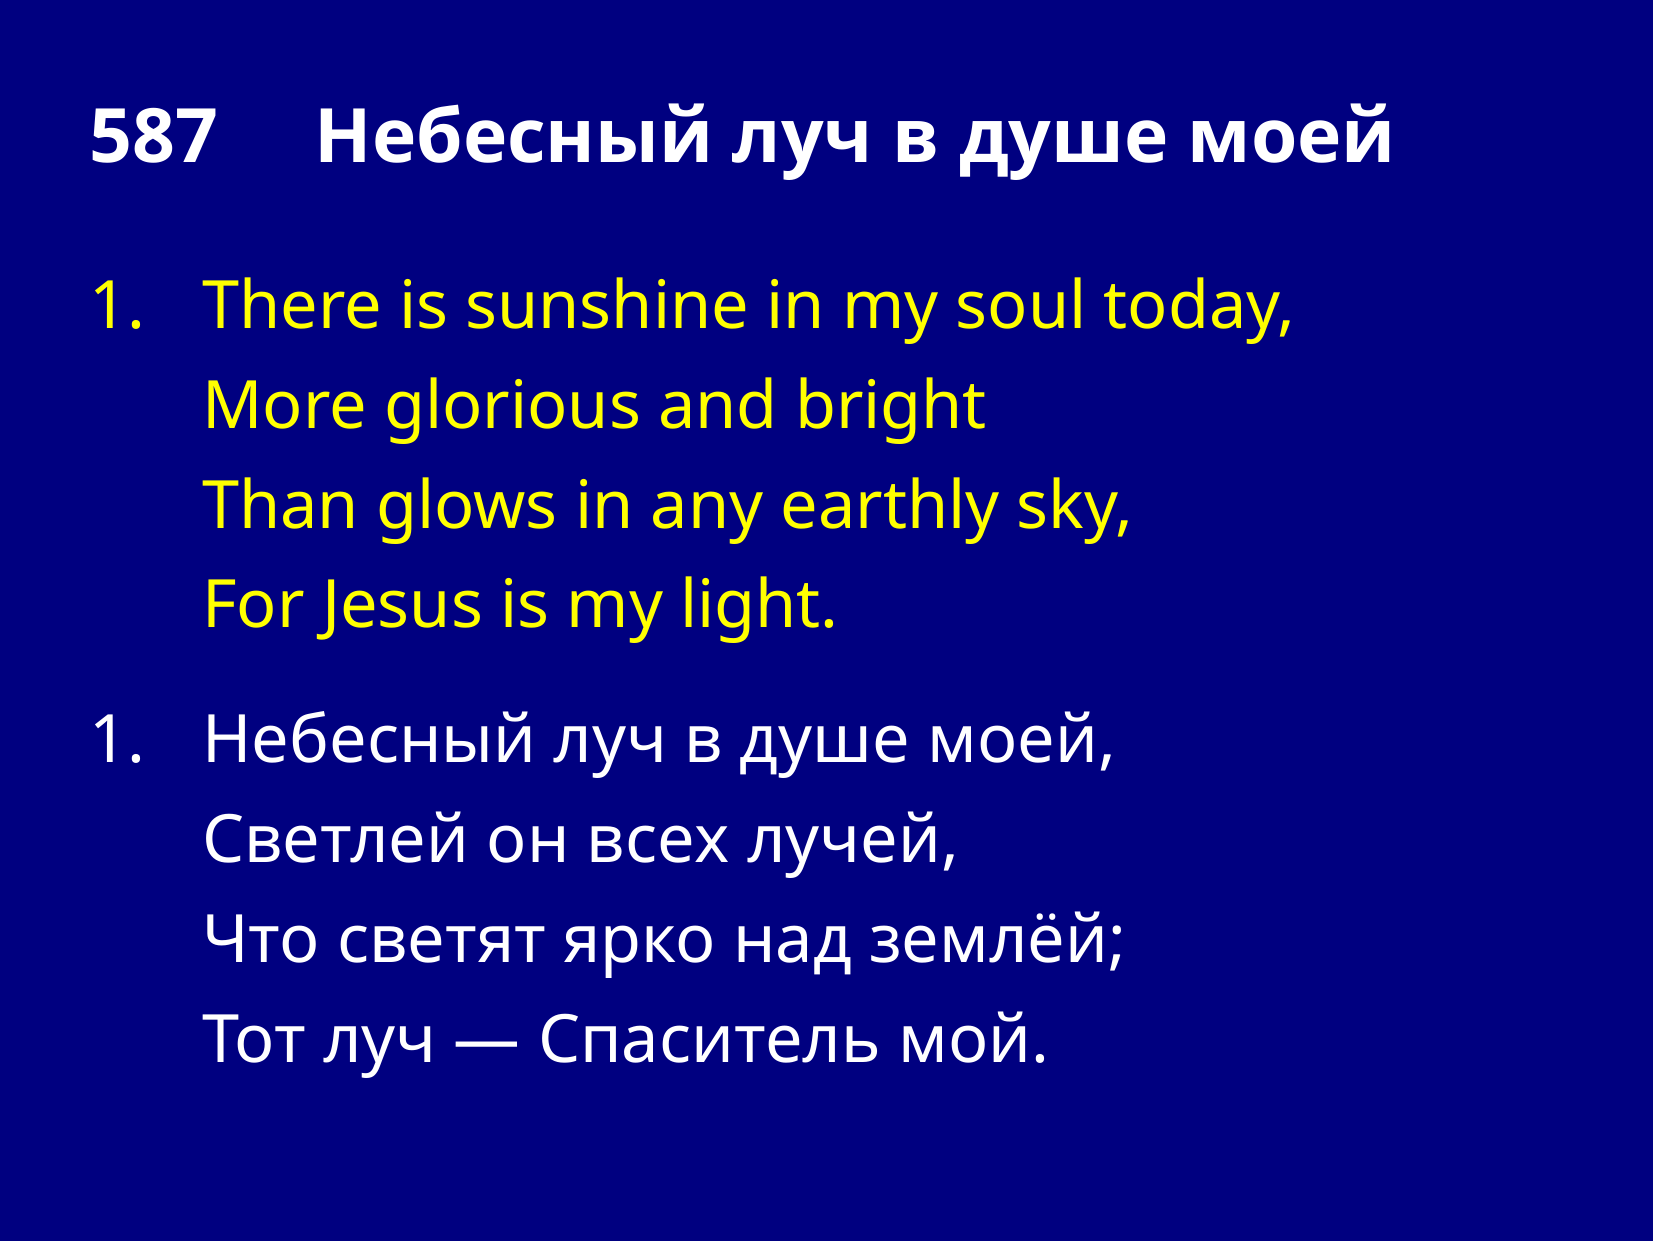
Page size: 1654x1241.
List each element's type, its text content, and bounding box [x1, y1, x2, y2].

text_box 587 Небесный луч в душе моей [75, 75, 1576, 188]
text_box 1. Небесный луч в душе моей, Светлей он всех лучей, Что светят ярко над землёй; Тот луч — Спаситель мой. [75, 675, 1576, 1163]
text_box 1. There is sunshine in my soul today, More glorious and bright Than glows in any earthly sky, For Jesus is my light. [75, 188, 1576, 638]
